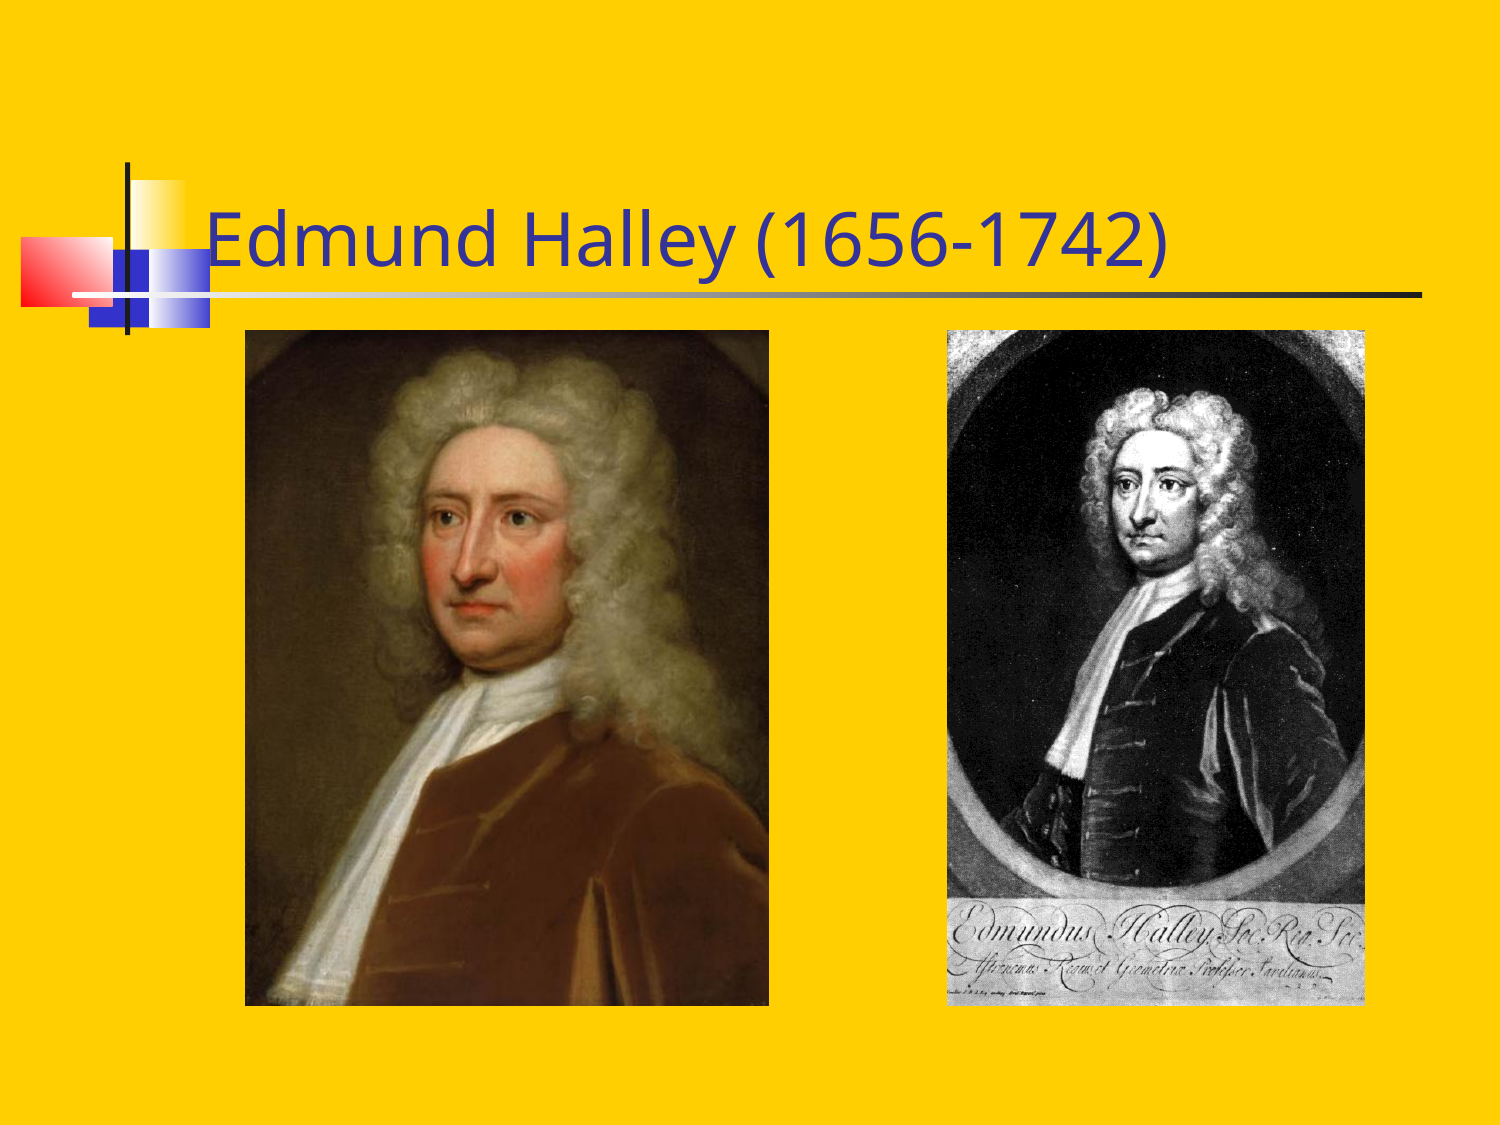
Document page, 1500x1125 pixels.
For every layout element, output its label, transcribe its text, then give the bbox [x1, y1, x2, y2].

title Edmund Halley (1656-1742) [188, 101, 1468, 289]
text_box [947, 331, 1365, 1007]
text_box [245, 331, 769, 1007]
